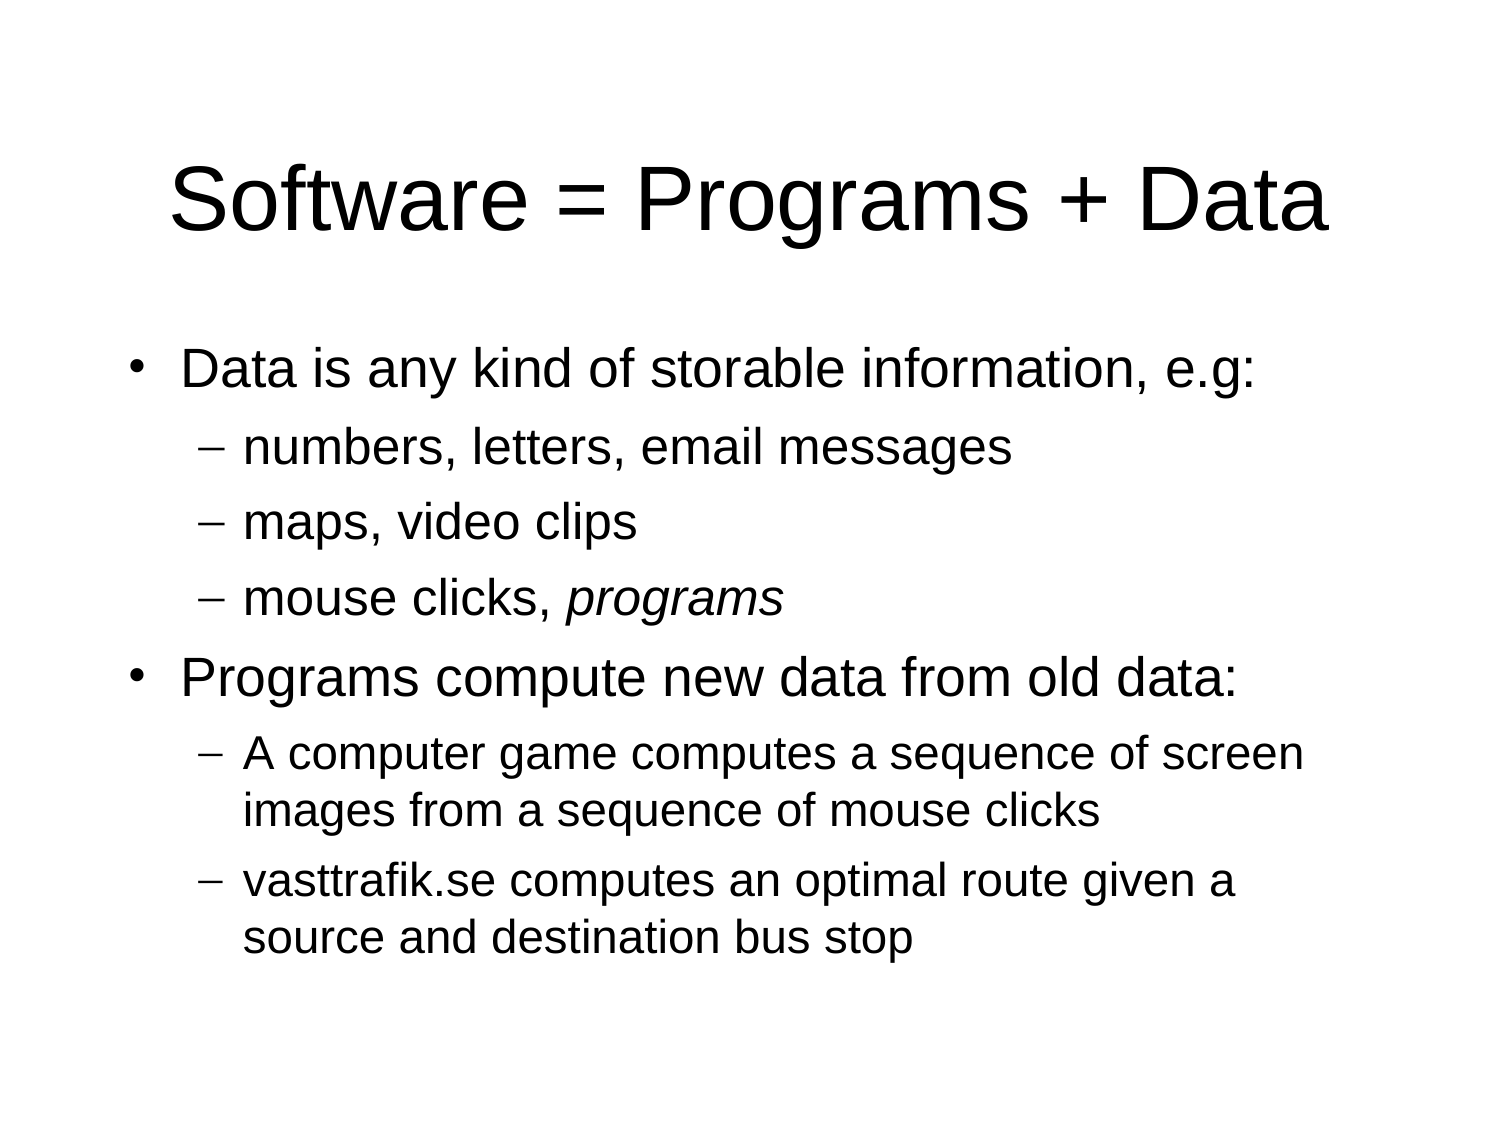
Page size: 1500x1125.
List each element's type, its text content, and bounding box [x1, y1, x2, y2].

title Software = Programs + Data [112, 99, 1388, 288]
list Data is any kind of storable information, e.g: numbers, letters, email messages maps, video clips mouse clicks, programs Programs compute new data from old data: A computer game computes a sequence of screen images from a sequence of mouse clicks vasttrafik.se computes an optimal route given a source and destination bus stop [112, 324, 1388, 978]
